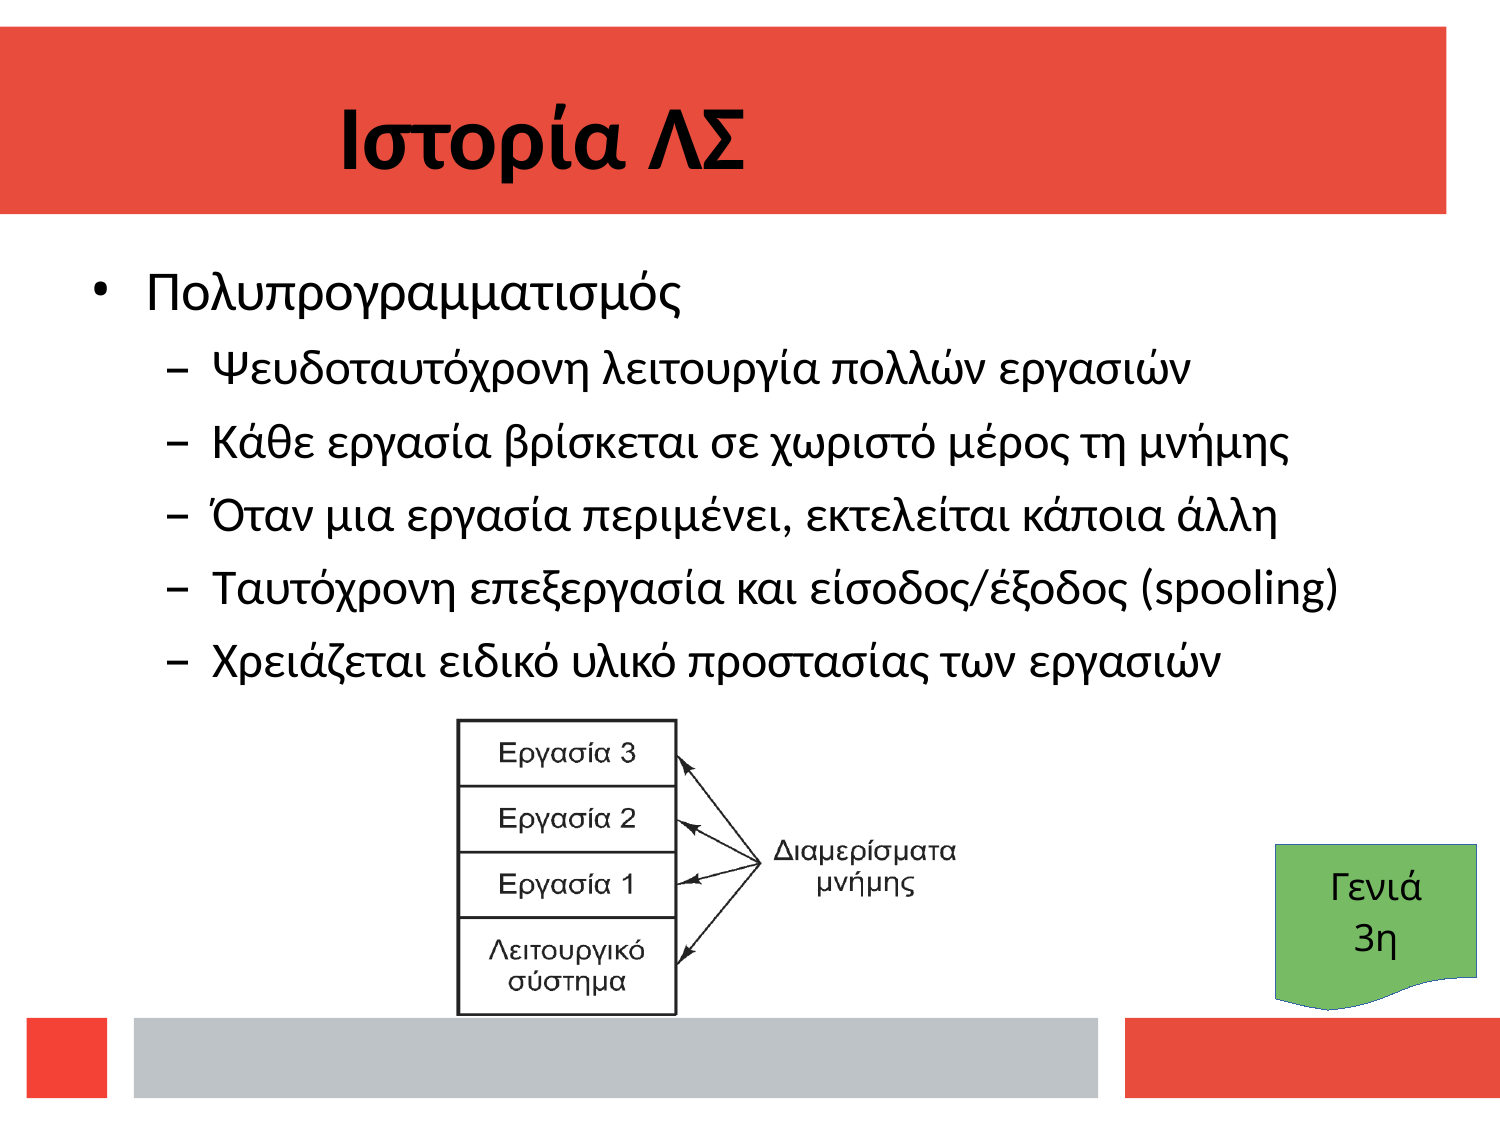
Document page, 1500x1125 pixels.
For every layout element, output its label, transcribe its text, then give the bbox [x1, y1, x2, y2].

picture [456, 718, 956, 1016]
text_box Γενιά 3η [1275, 844, 1477, 1011]
title Ιστορία ΛΣ [336, 75, 1164, 237]
text_box Πολυπρογραμματισμός Ψευδοταυτόχρονη λειτουργία πολλών εργασιών Κάθε εργασία βρίσκεται σε χωριστό μέρος τη μνήμης Όταν μια εργασία περιμένει, εκτελείται κάποια άλλη Ταυτόχρονη επεξεργασία και είσοδος/έξοδος (spooling) Χρειάζεται ειδικό υλικό προστασίας των εργασιών [87, 237, 1352, 688]
